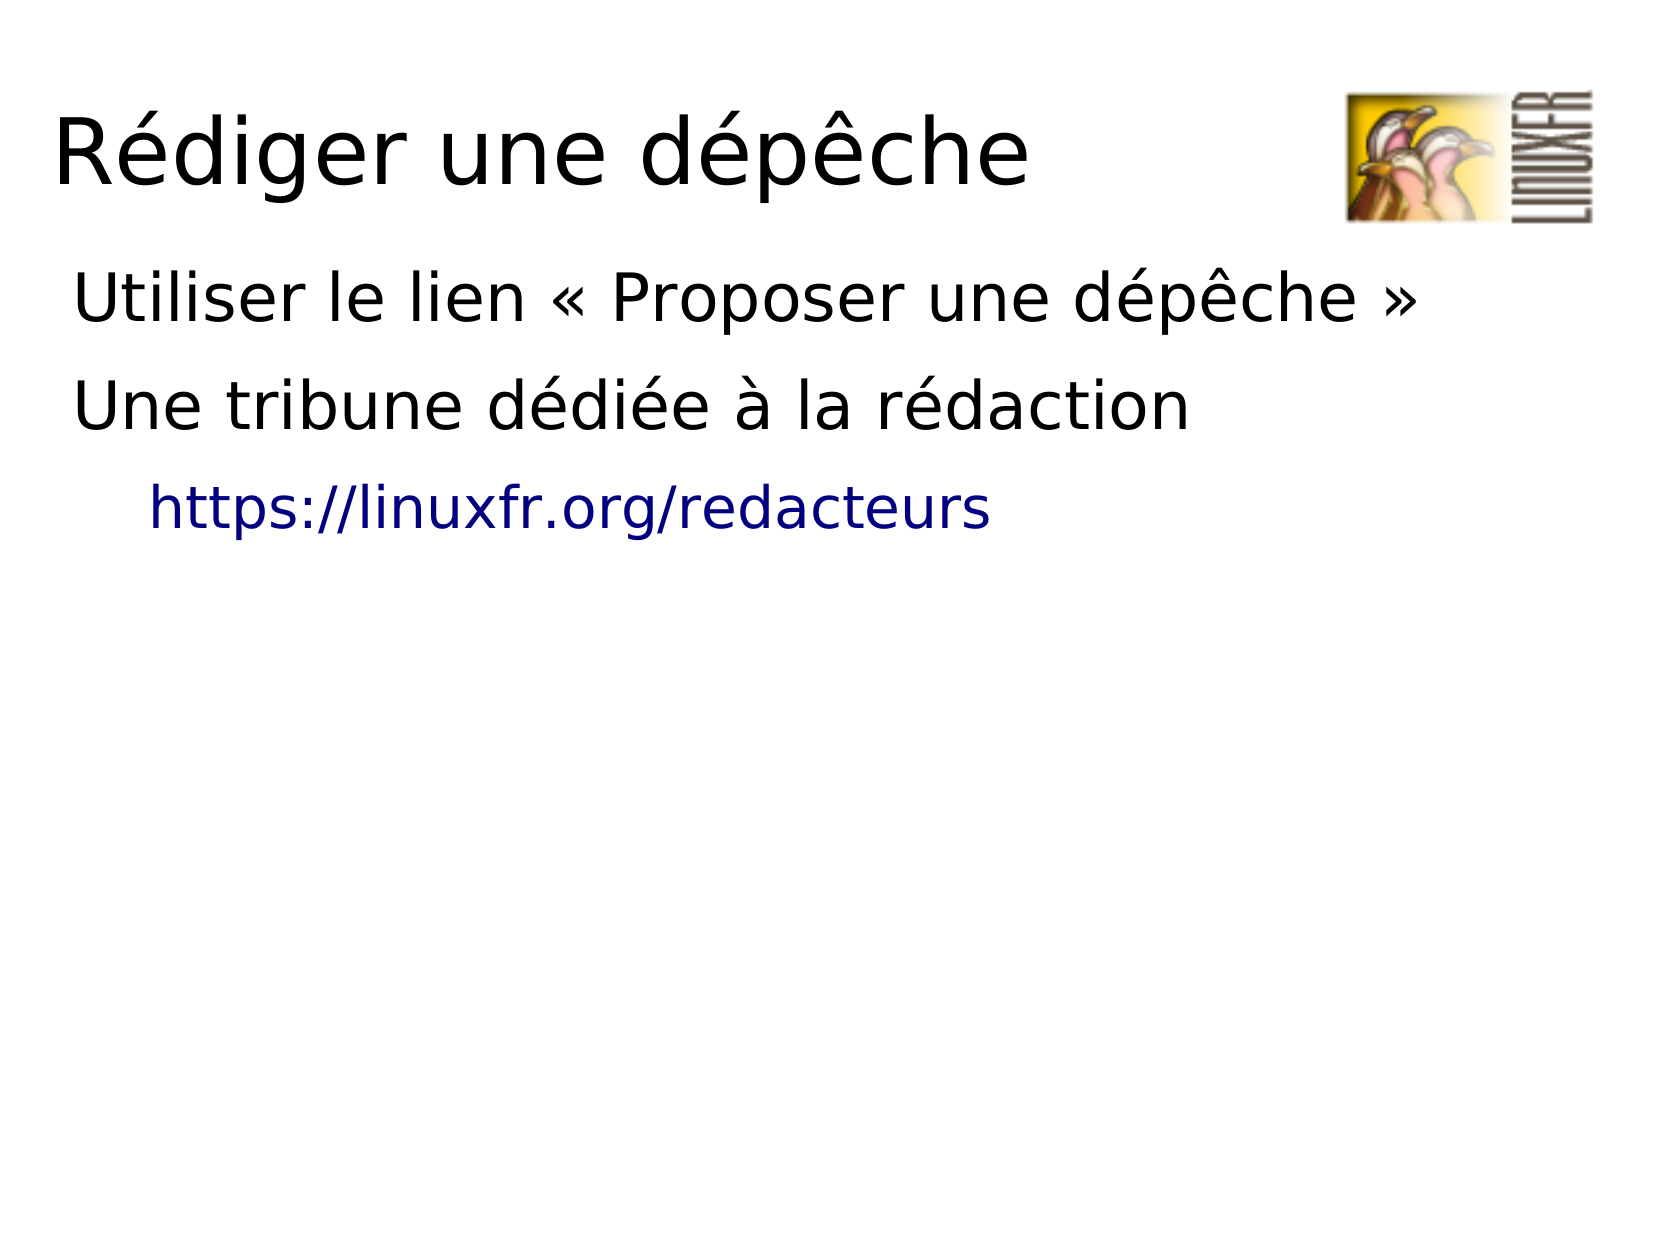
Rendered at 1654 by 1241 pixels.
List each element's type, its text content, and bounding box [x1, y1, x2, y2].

list Utiliser le lien « Proposer une dépêche » Une tribune dédiée à la rédaction https://linuxfr.org/redacteurs [54, 259, 1628, 1103]
title Rédiger une dépêche [51, 49, 1342, 257]
picture [1342, 88, 1601, 229]
